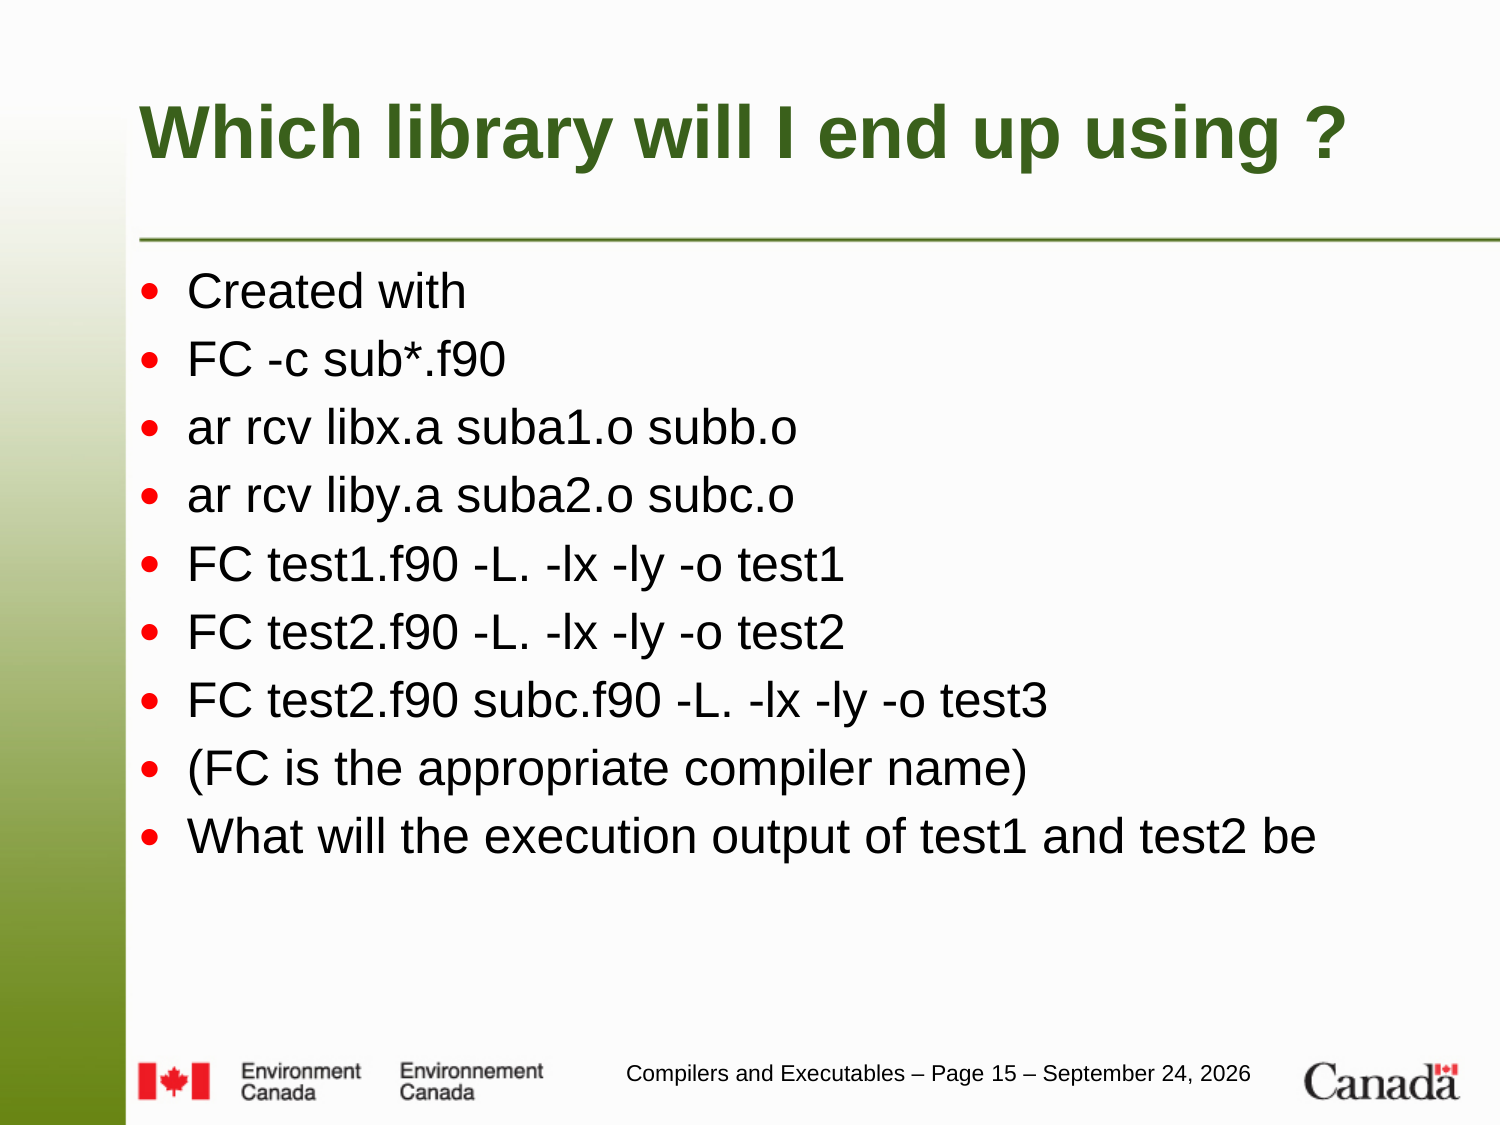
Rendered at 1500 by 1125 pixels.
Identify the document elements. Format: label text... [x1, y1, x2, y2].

list Created with FC -c sub*.f90 ar rcv libx.a suba1.o subb.o ar rcv liby.a suba2.o subc.o FC test1.f90 -L. -lx -ly -o test1 FC test2.f90 -L. -lx -ly -o test2 FC test2.f90 subc.f90 -L. -lx -ly -o test3 (FC is the appropriate compiler name) What will the execution output of test1 and test2 be [125, 255, 1463, 1010]
title Which library will I end up using ? [125, 45, 1463, 221]
picture [0, 0, 1500, 1125]
